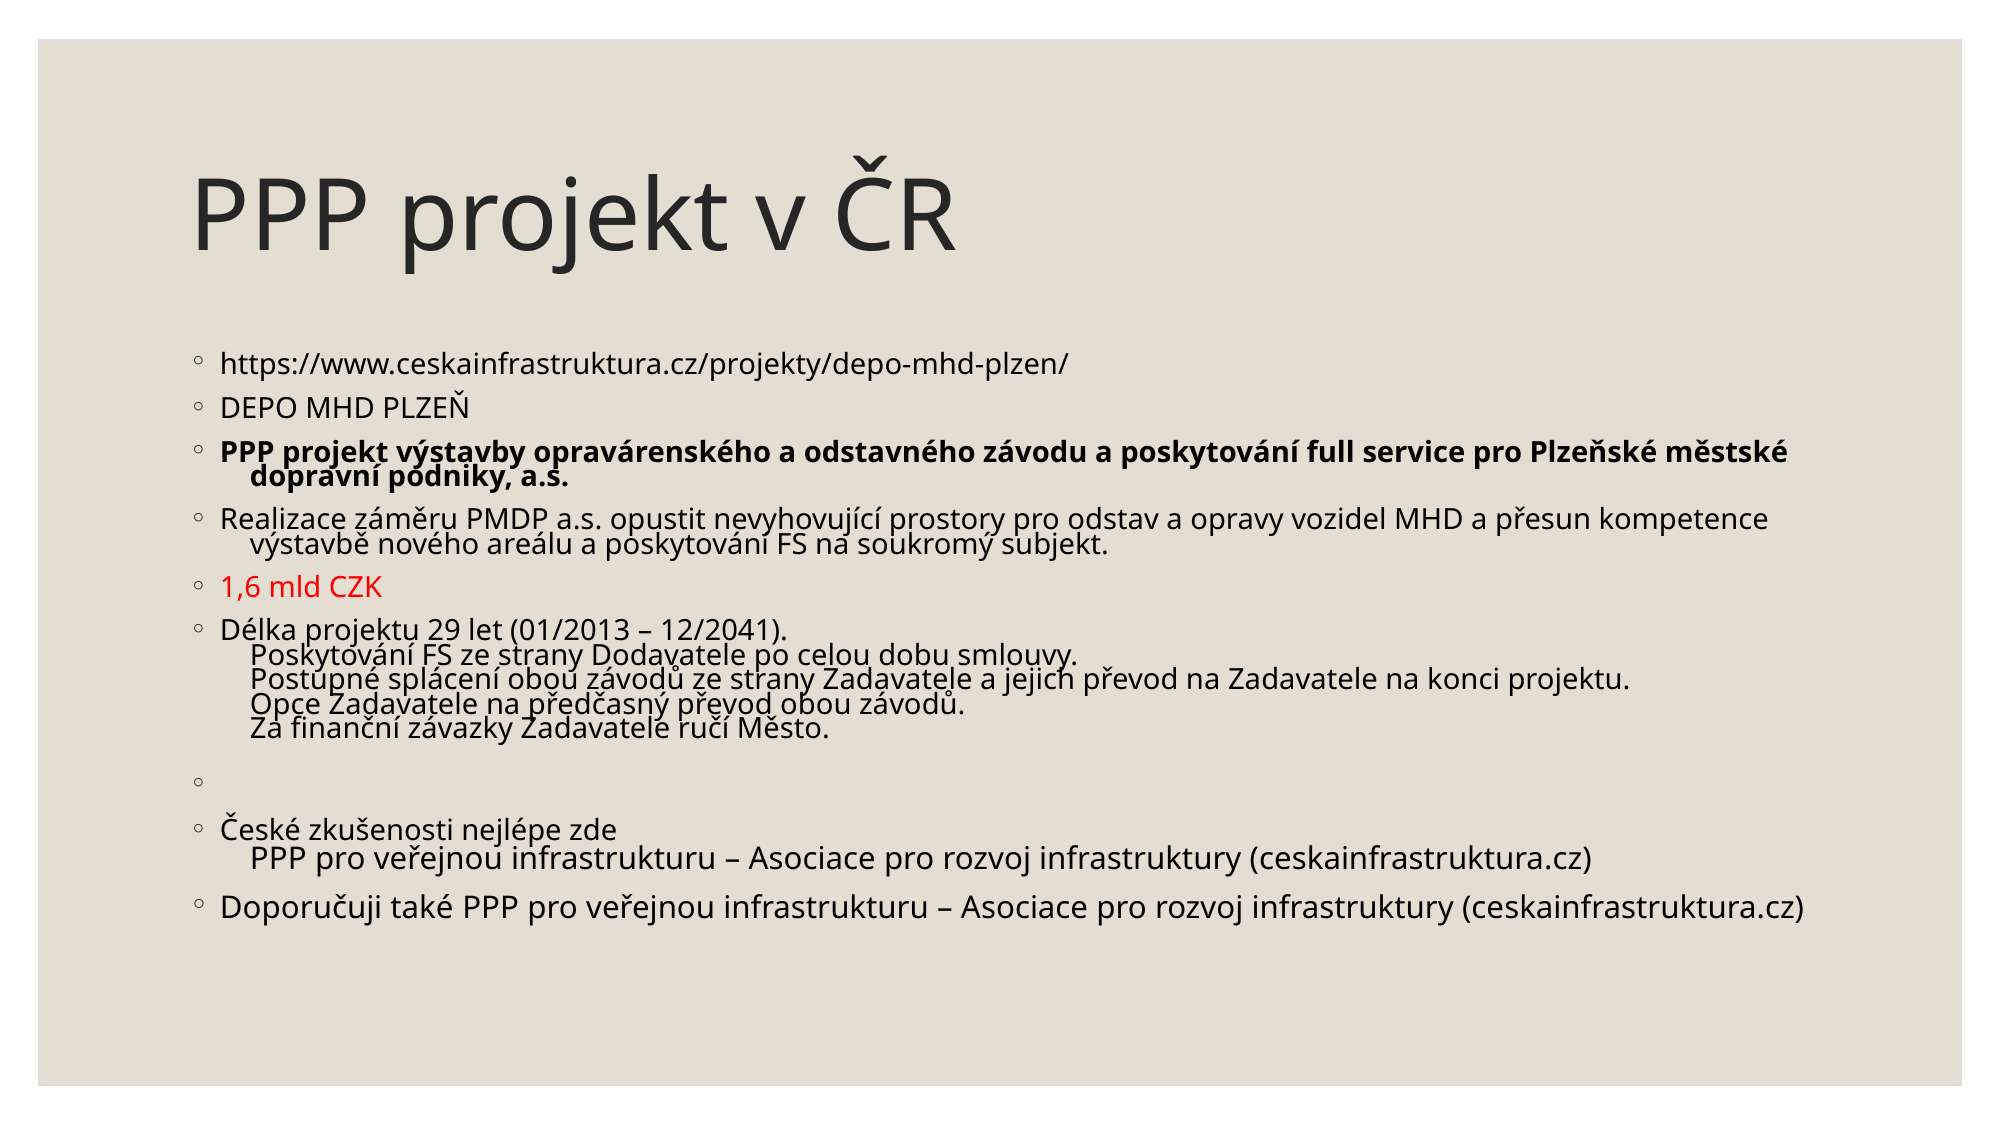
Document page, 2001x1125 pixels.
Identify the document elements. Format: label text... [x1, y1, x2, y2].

title PPP projekt v ČR [174, 105, 1825, 331]
list https://www.ceskainfrastruktura.cz/projekty/depo-mhd-plzen/ DEPO MHD PLZEŇ PPP projekt výstavby opravárenského a odstavného závodu a poskytování full service pro Plzeňské městské dopravní podniky, a.s. Realizace záměru PMDP a.s. opustit nevyhovující prostory pro odstav a opravy vozidel MHD a přesun kompetence výstavbě nového areálu a poskytování FS na soukromý subjekt. 1,6 mld CZK Délka projektu 29 let (01/2013 – 12/2041). Poskytování FS ze strany Dodavatele po celou dobu smlouvy. Postupné splácení obou závodů ze strany Zadavatele a jejich převod na Zadavatele na konci projektu. Opce Zadavatele na předčasný převod obou závodů. Za finanční závazky Zadavatele ručí Město. České zkušenosti nejlépe zde PPP pro veřejnou infrastrukturu – Asociace pro rozvoj infrastruktury (ceskainfrastruktura.cz) Doporučuji také PPP pro veřejnou infrastrukturu – Asociace pro rozvoj infrastruktury (ceskainfrastruktura.cz) [174, 345, 1825, 991]
